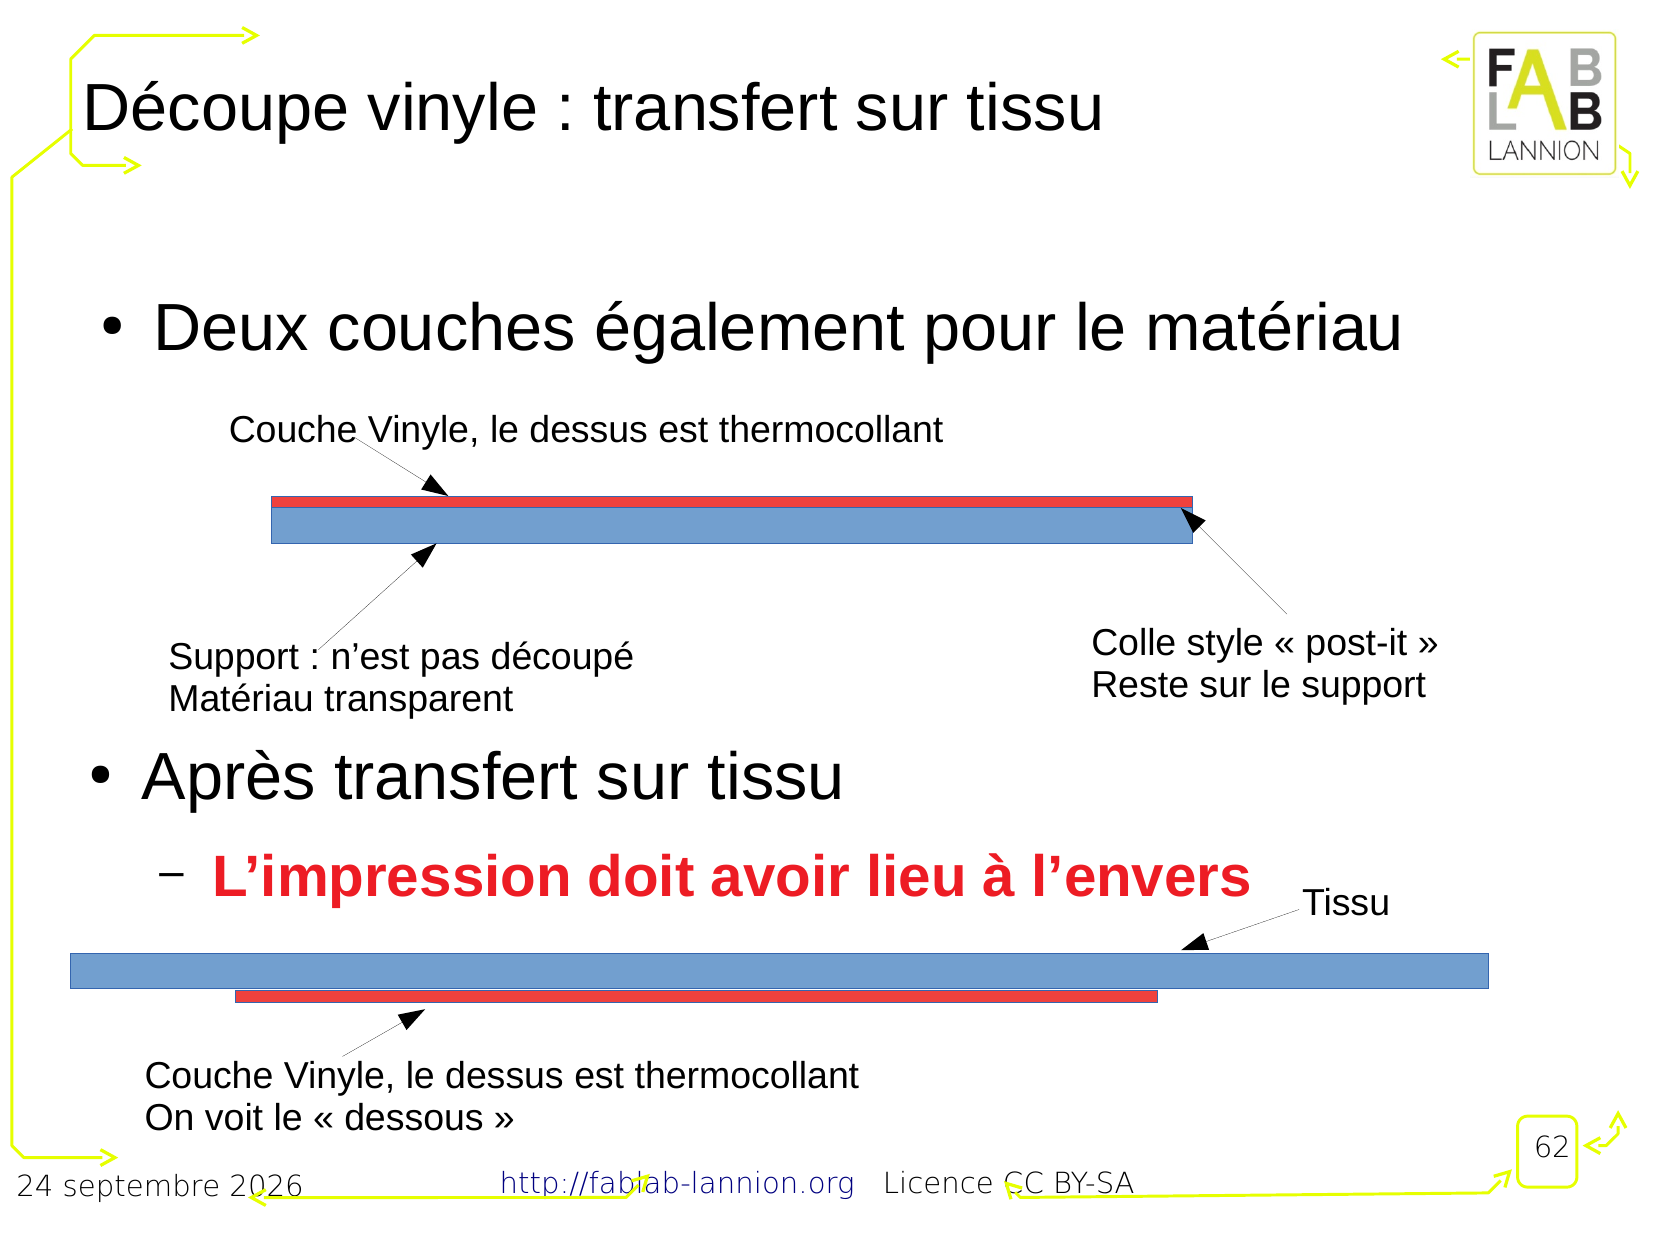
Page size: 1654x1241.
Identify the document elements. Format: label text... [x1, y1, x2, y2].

text_box Colle style « post-it » Reste sur le support [1076, 614, 1465, 714]
text_box Support : n’est pas découpé Matériau transparent [153, 628, 650, 728]
text_box Couche Vinyle, le dessus est thermocollant [213, 401, 959, 459]
list Après transfert sur tissu L’impression doit avoir lieu à l’envers [70, 739, 1559, 910]
picture [1470, 29, 1619, 178]
title Découpe vinyle : transfert sur tissu [82, 49, 1441, 166]
text_box Couche Vinyle, le dessus est thermocollant On voit le « dessous » [129, 1046, 875, 1146]
text_box Tissu [1287, 874, 1406, 931]
list Deux couches également pour le matériau [82, 290, 1571, 414]
text_box [70, 953, 1489, 989]
text_box [271, 496, 1193, 544]
text_box [235, 990, 1158, 1003]
